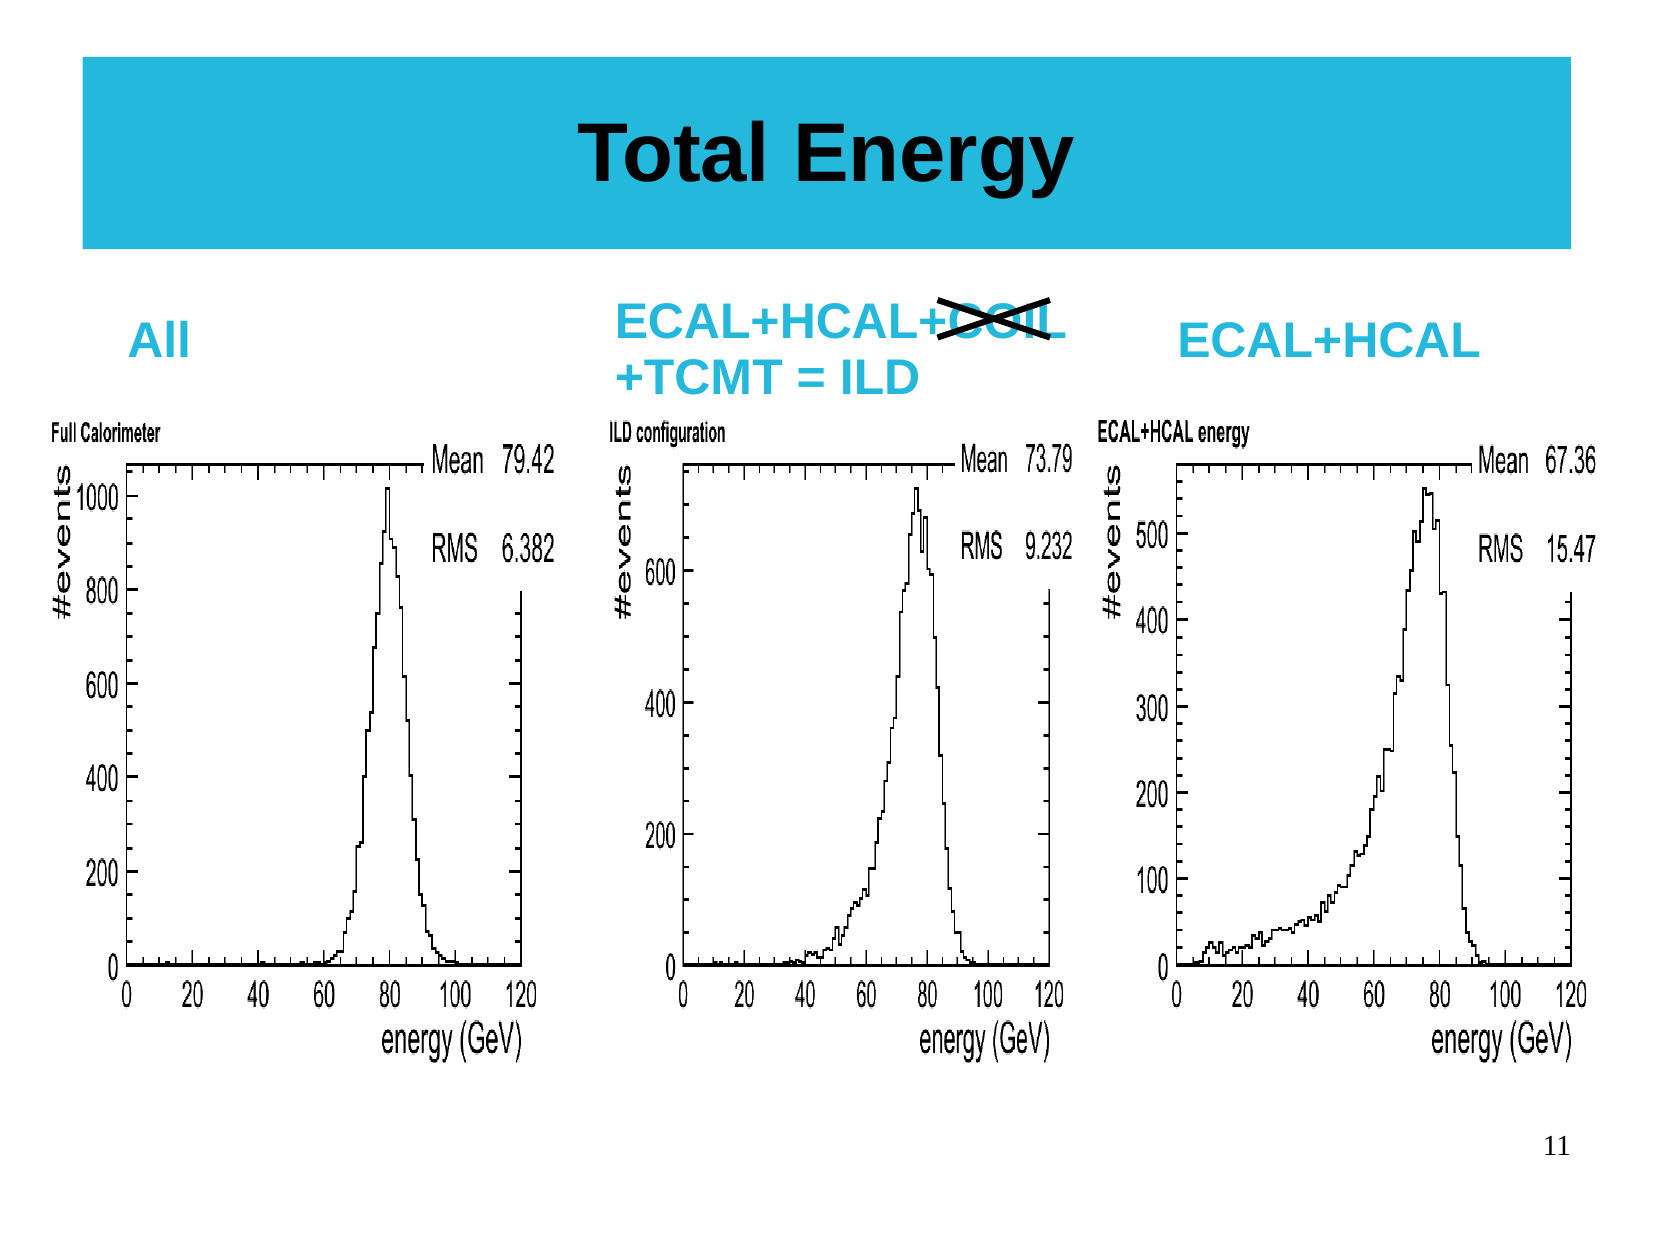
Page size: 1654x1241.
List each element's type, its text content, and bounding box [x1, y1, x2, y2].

picture [37, 412, 563, 1088]
title Total Energy [82, 56, 1571, 250]
text_box ECAL+HCAL+COIL+TCMT = ILD [600, 286, 1088, 413]
text_box All [112, 304, 301, 376]
picture [600, 412, 1613, 1088]
text_box ECAL+HCAL [1162, 304, 1501, 376]
